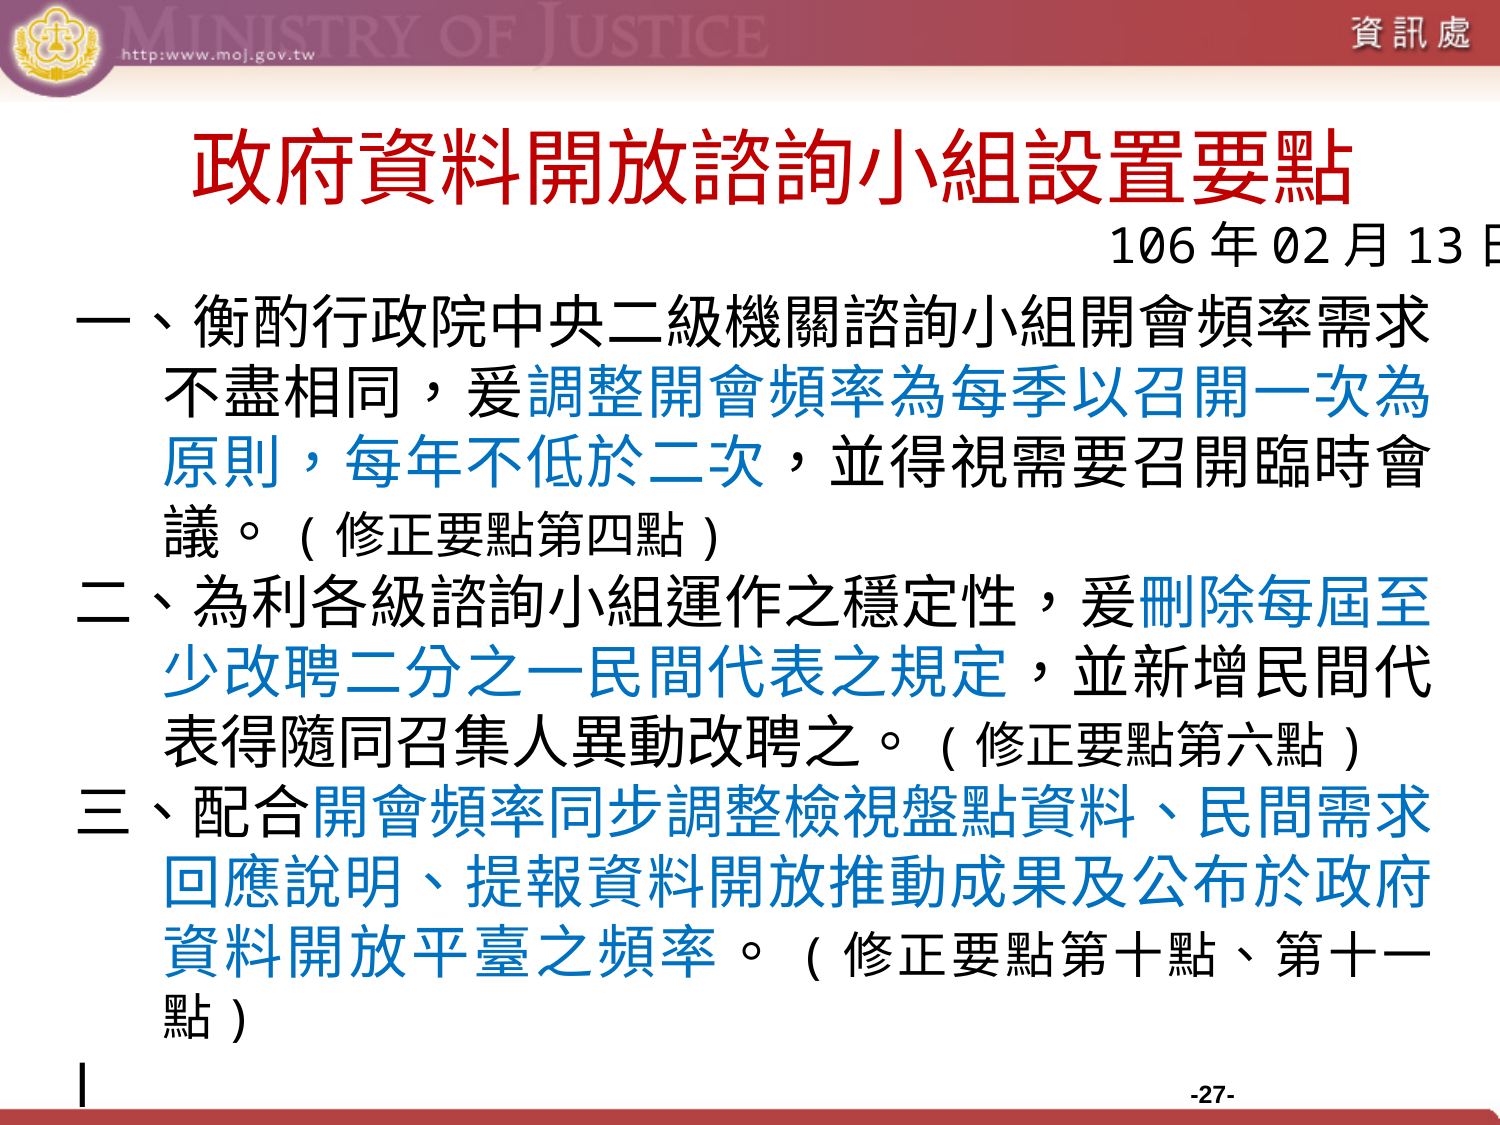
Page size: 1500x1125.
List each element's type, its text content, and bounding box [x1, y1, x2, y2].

text_box 一、衡酌行政院中央二級機關諮詢小組開會頻率需求不盡相同，爰調整開會頻率為每季以召開一次為原則，每年不低於二次，並得視需要召開臨時會議。(修正要點第四點) 二、為利各級諮詢小組運作之穩定性，爰刪除每屆至少改聘二分之一民間代表之規定，並新增民間代表得隨同召集人異動改聘之。(修正要點第六點) 三、配合開會頻率同步調整檢視盤點資料、民間需求回應說明、提報資料開放推動成果及公布於政府資料開放平臺之頻率。(修正要點第十點、第十一點) [59, 277, 1448, 1071]
title 政府資料開放諮詢小組設置要點 [135, 90, 1411, 240]
text_box 106年02月13日 [1092, 205, 1452, 282]
text_box -27- [1175, 1070, 1488, 1109]
